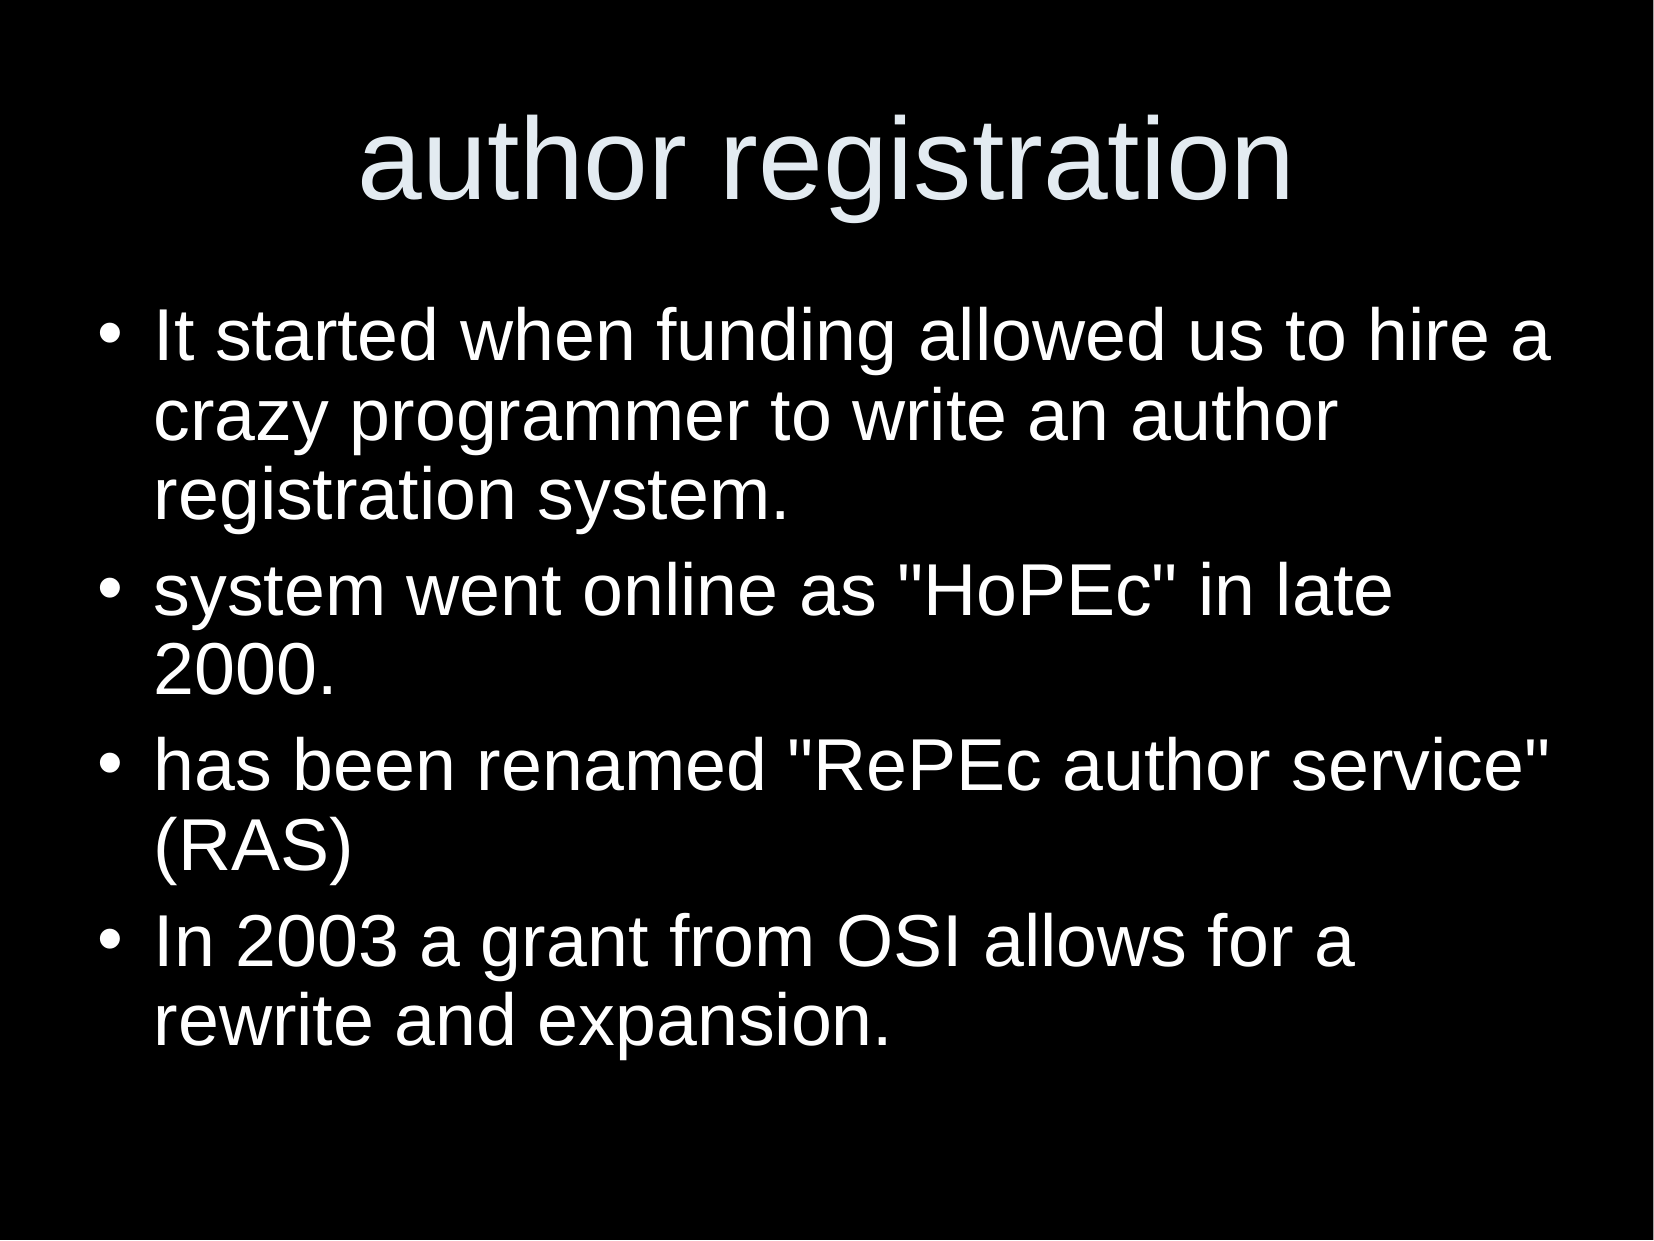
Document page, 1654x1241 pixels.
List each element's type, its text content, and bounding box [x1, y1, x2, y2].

title author registration [82, 49, 1571, 257]
list It started when funding allowed us to hire a crazy programmer to write an author registration system. system went online as "HoPEc" in late 2000. has been renamed "RePEc author service" (RAS) In 2003 a grant from OSI allows for a rewrite and expansion. [82, 289, 1571, 1108]
